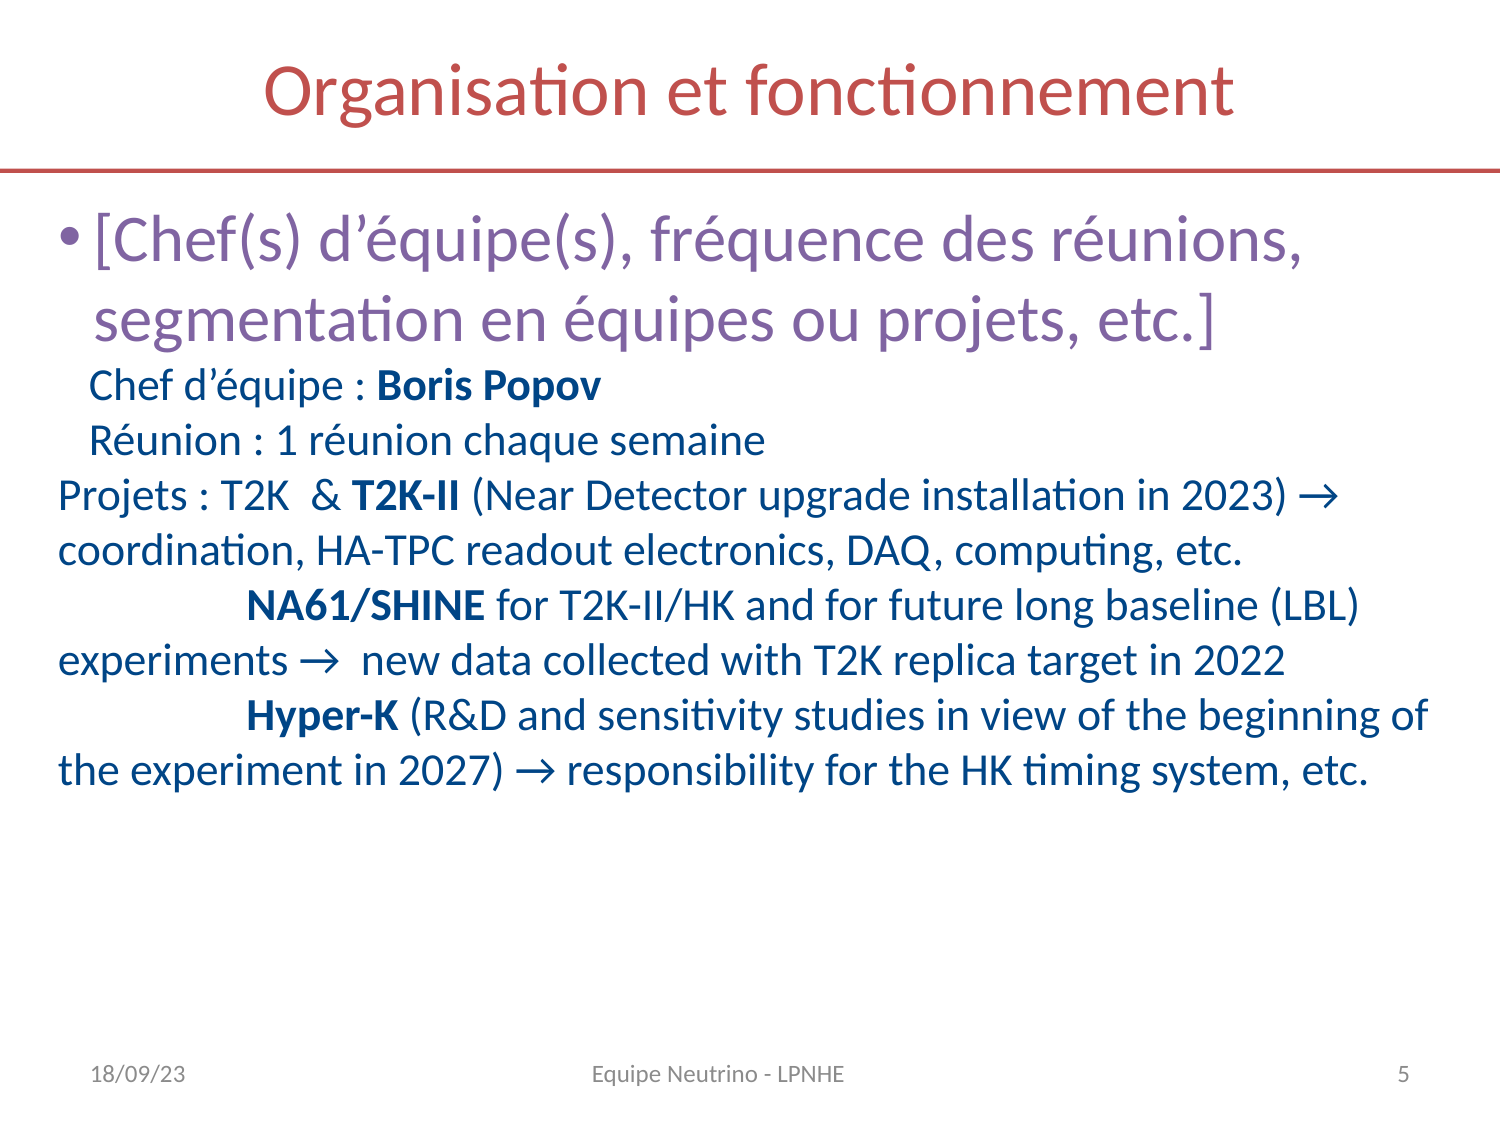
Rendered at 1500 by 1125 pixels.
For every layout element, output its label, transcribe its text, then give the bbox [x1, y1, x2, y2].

text_box Equipe Neutrino - LPNHE [449, 1042, 988, 1103]
text_box 18/09/23 [74, 1042, 425, 1103]
text_box [Chef(s) d’équipe(s), fréquence des réunions, segmentation en équipes ou projets, etc.] Chef d’équipe : Boris Popov Réunion : 1 réunion chaque semaine Projets : T2K & T2K-II (Near Detector upgrade installation in 2023) → coordination, HA-TPC readout electronics, DAQ, computing, etc. NA61/SHINE for T2K-II/HK and for future long baseline (LBL) experiments → new data collected with T2K replica target in 2022 Hyper-K (R&D and sensitivity studies in view of the beginning of the experiment in 2027) → responsibility for the HK timing system, etc. [43, 187, 1460, 1043]
text_box Organisation et fonctionnement [75, 29, 1425, 141]
text_box <number> [1074, 1042, 1425, 1103]
